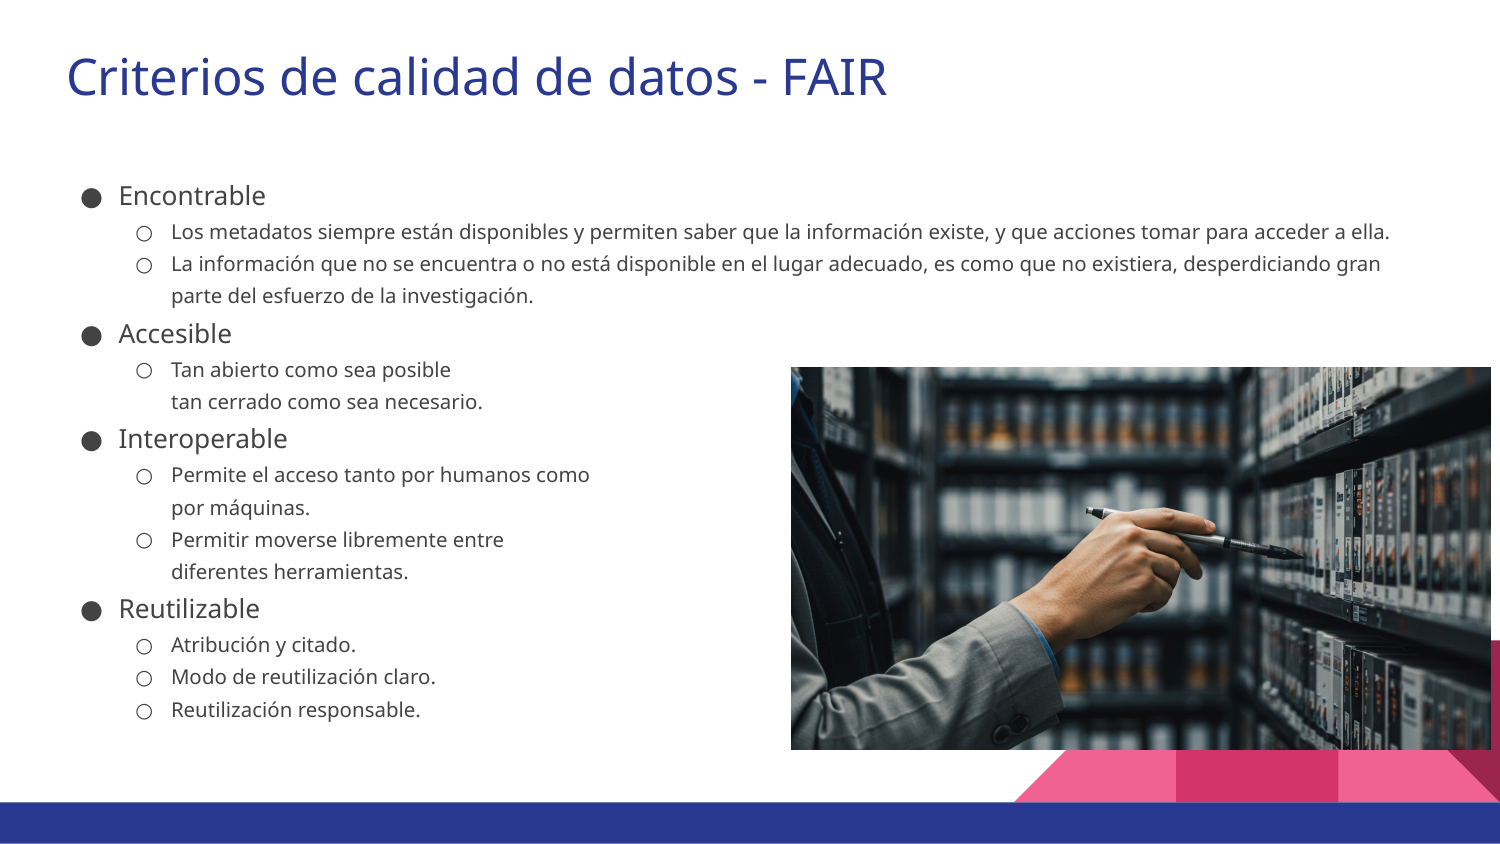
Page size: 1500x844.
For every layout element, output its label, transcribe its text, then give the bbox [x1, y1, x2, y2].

list Encontrable Los metadatos siempre están disponibles y permiten saber que la información existe, y que acciones tomar para acceder a ella. La información que no se encuentra o no está disponible en el lugar adecuado, es como que no existiera, desperdiciando gran parte del esfuerzo de la investigación. Accesible Tan abierto como sea posible tan cerrado como sea necesario. Interoperable Permite el acceso tanto por humanos como por máquinas. Permitir moverse libremente entre diferentes herramientas. Reutilizable Atribución y citado. Modo de reutilización claro. Reutilización responsable. [51, 157, 1449, 750]
picture [791, 367, 1491, 750]
title Criterios de calidad de datos - FAIR [51, 26, 1449, 127]
